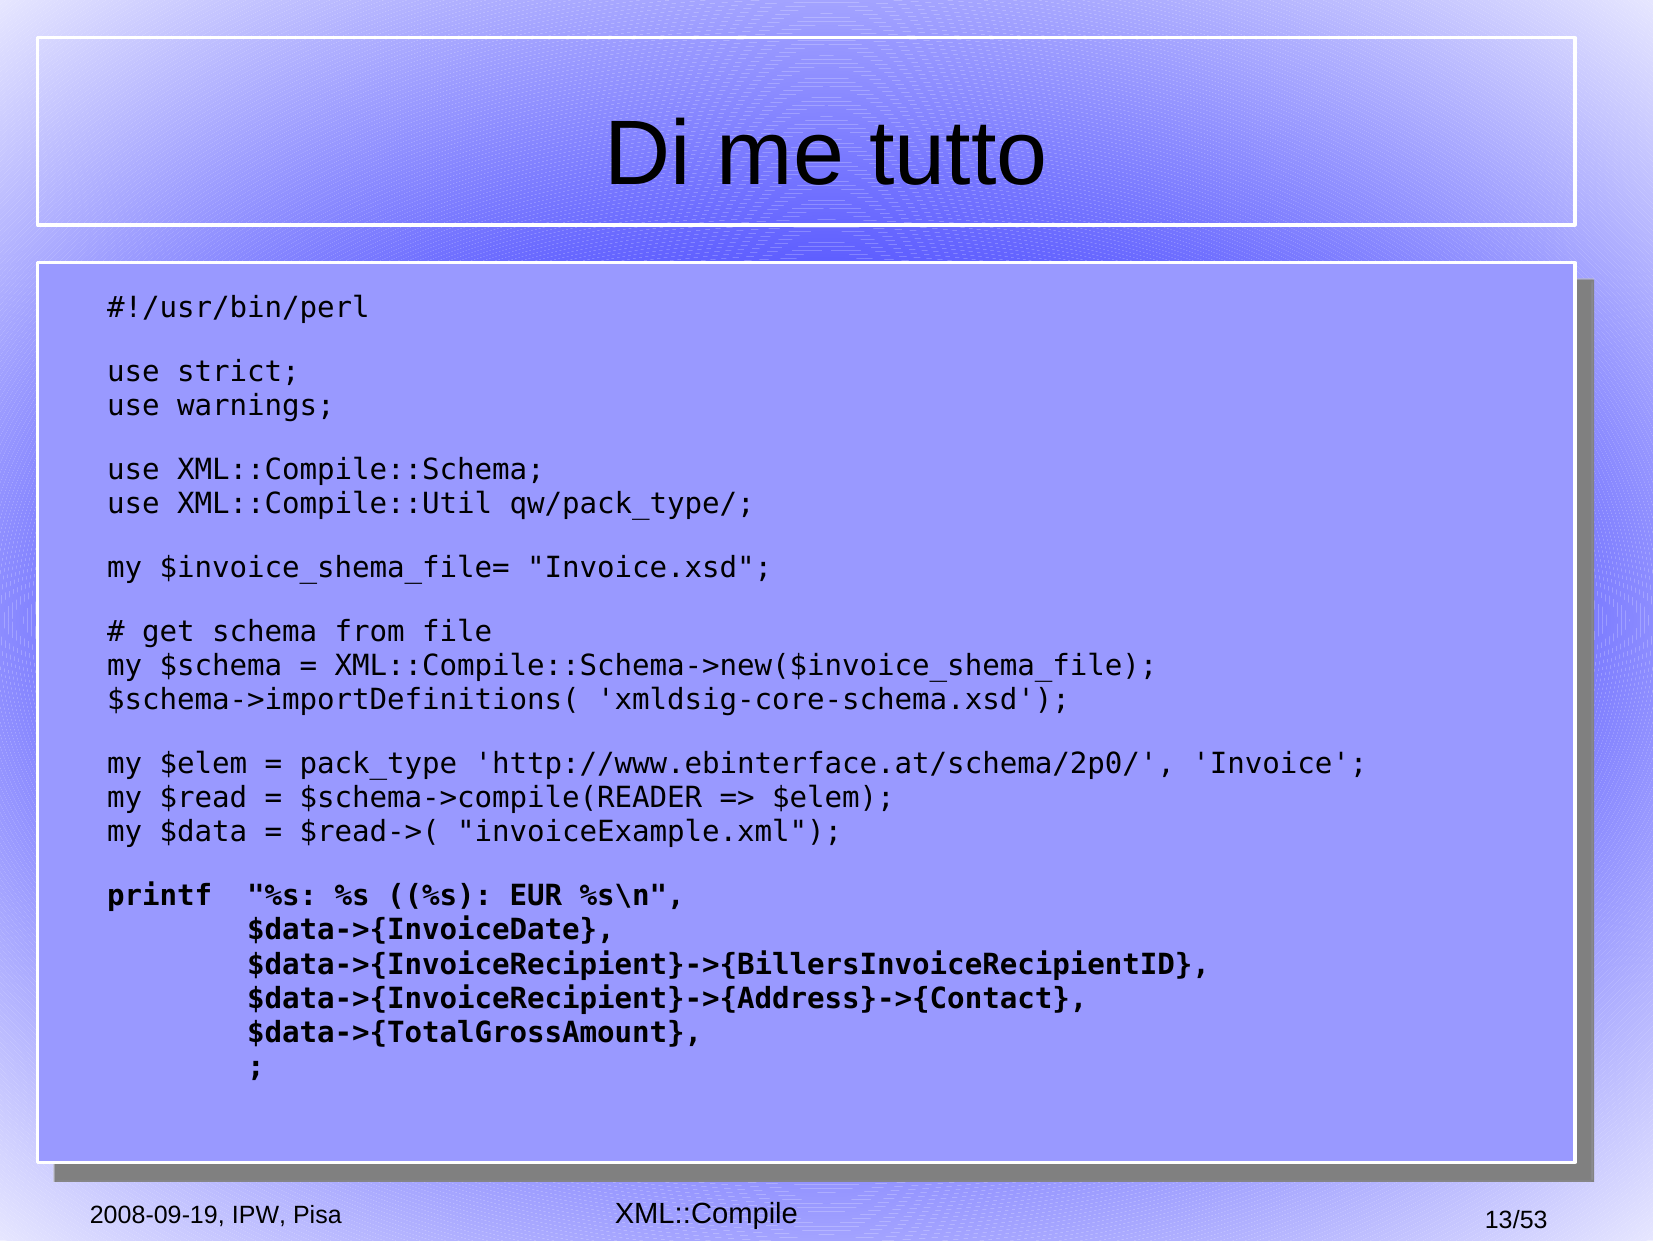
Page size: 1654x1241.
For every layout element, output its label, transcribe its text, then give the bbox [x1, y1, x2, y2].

title Di me tutto [82, 56, 1571, 250]
list #!/usr/bin/perl use strict; use warnings; use XML::Compile::Schema; use XML::Compile::Util qw/pack_type/; my $invoice_shema_file= "Invoice.xsd"; # get schema from file my $schema = XML::Compile::Schema->new($invoice_shema_file); $schema->importDefinitions( 'xmldsig-core-schema.xsd'); my $elem = pack_type 'http://www.ebinterface.at/schema/2p0/', 'Invoice'; my $read = $schema->compile(READER => $elem); my $data = $read->( "invoiceExample.xml"); printf "%s: %s ((%s): EUR %s\n", $data->{InvoiceDate}, $data->{InvoiceRecipient}->{BillersInvoiceRecipientID}, $data->{InvoiceRecipient}->{Address}->{Contact}, $data->{TotalGrossAmount}, ; [82, 290, 1571, 1241]
